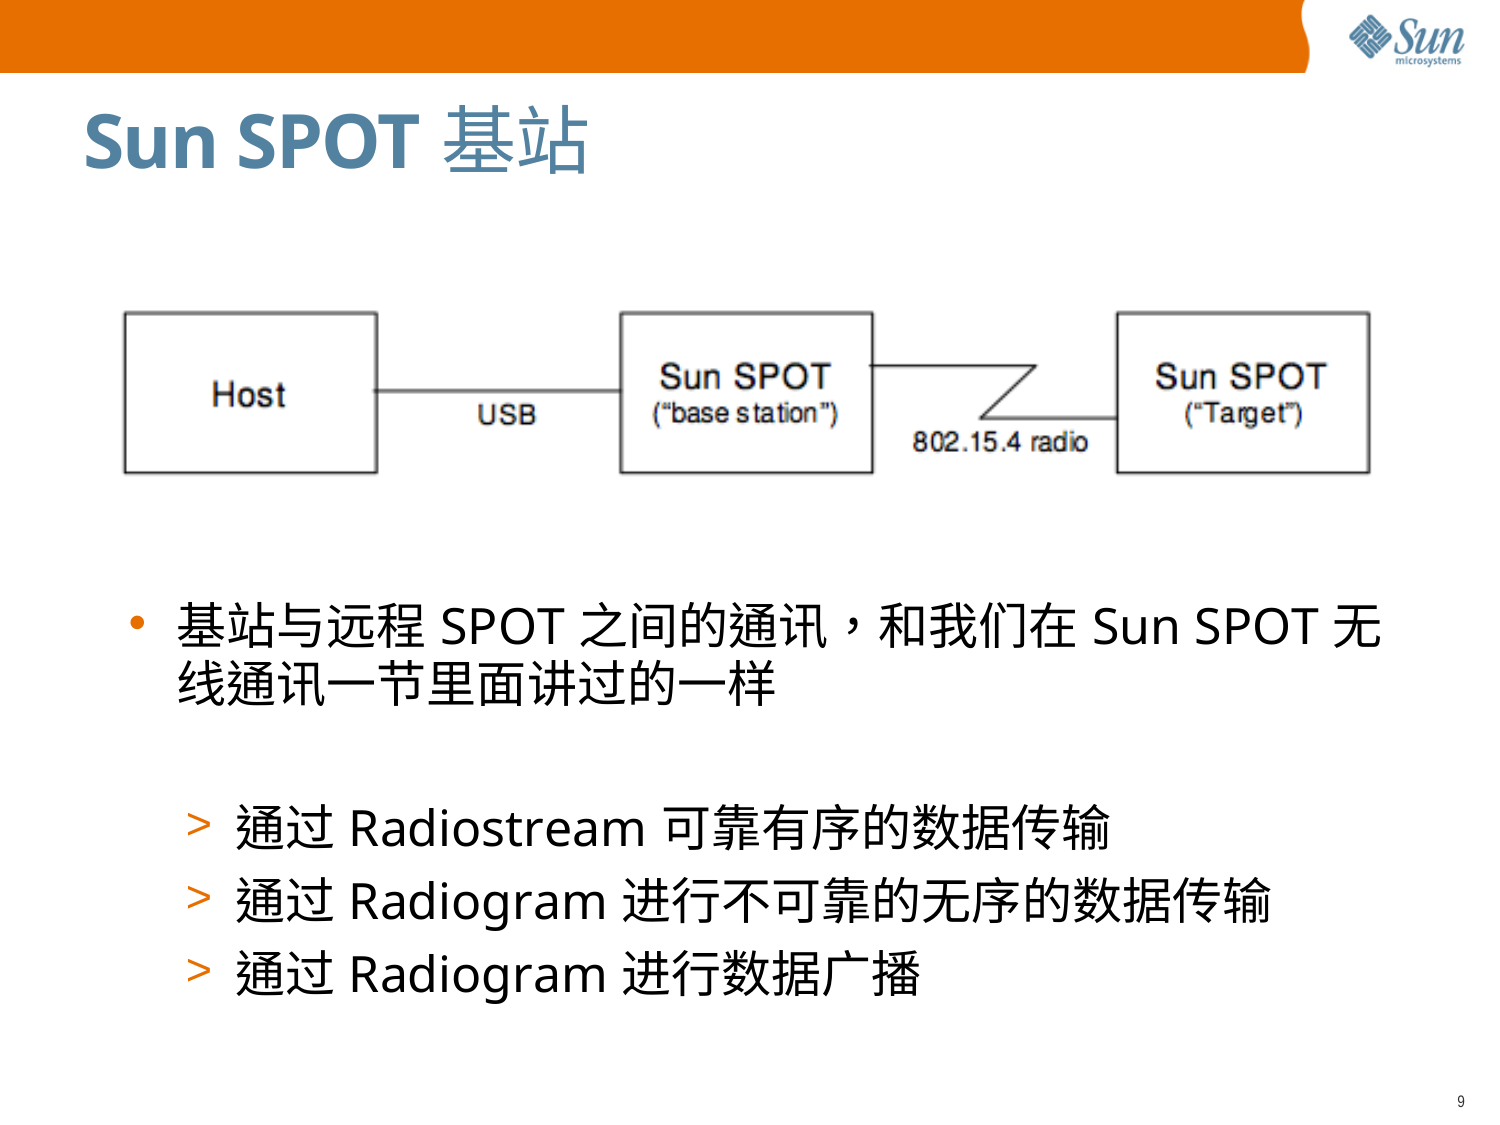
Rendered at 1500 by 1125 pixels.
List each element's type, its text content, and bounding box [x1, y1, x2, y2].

picture [98, 278, 1398, 510]
title Sun SPOT基站 [83, 94, 1446, 199]
picture [0, 0, 1500, 73]
list 基站与远程SPOT之间的通讯，和我们在Sun SPOT无线通讯一节里面讲过的一样 通过Radiostream可靠有序的数据传输 通过Radiogram进行不可靠的无序的数据传输 通过Radiogram进行数据广播 [94, 590, 1421, 1019]
